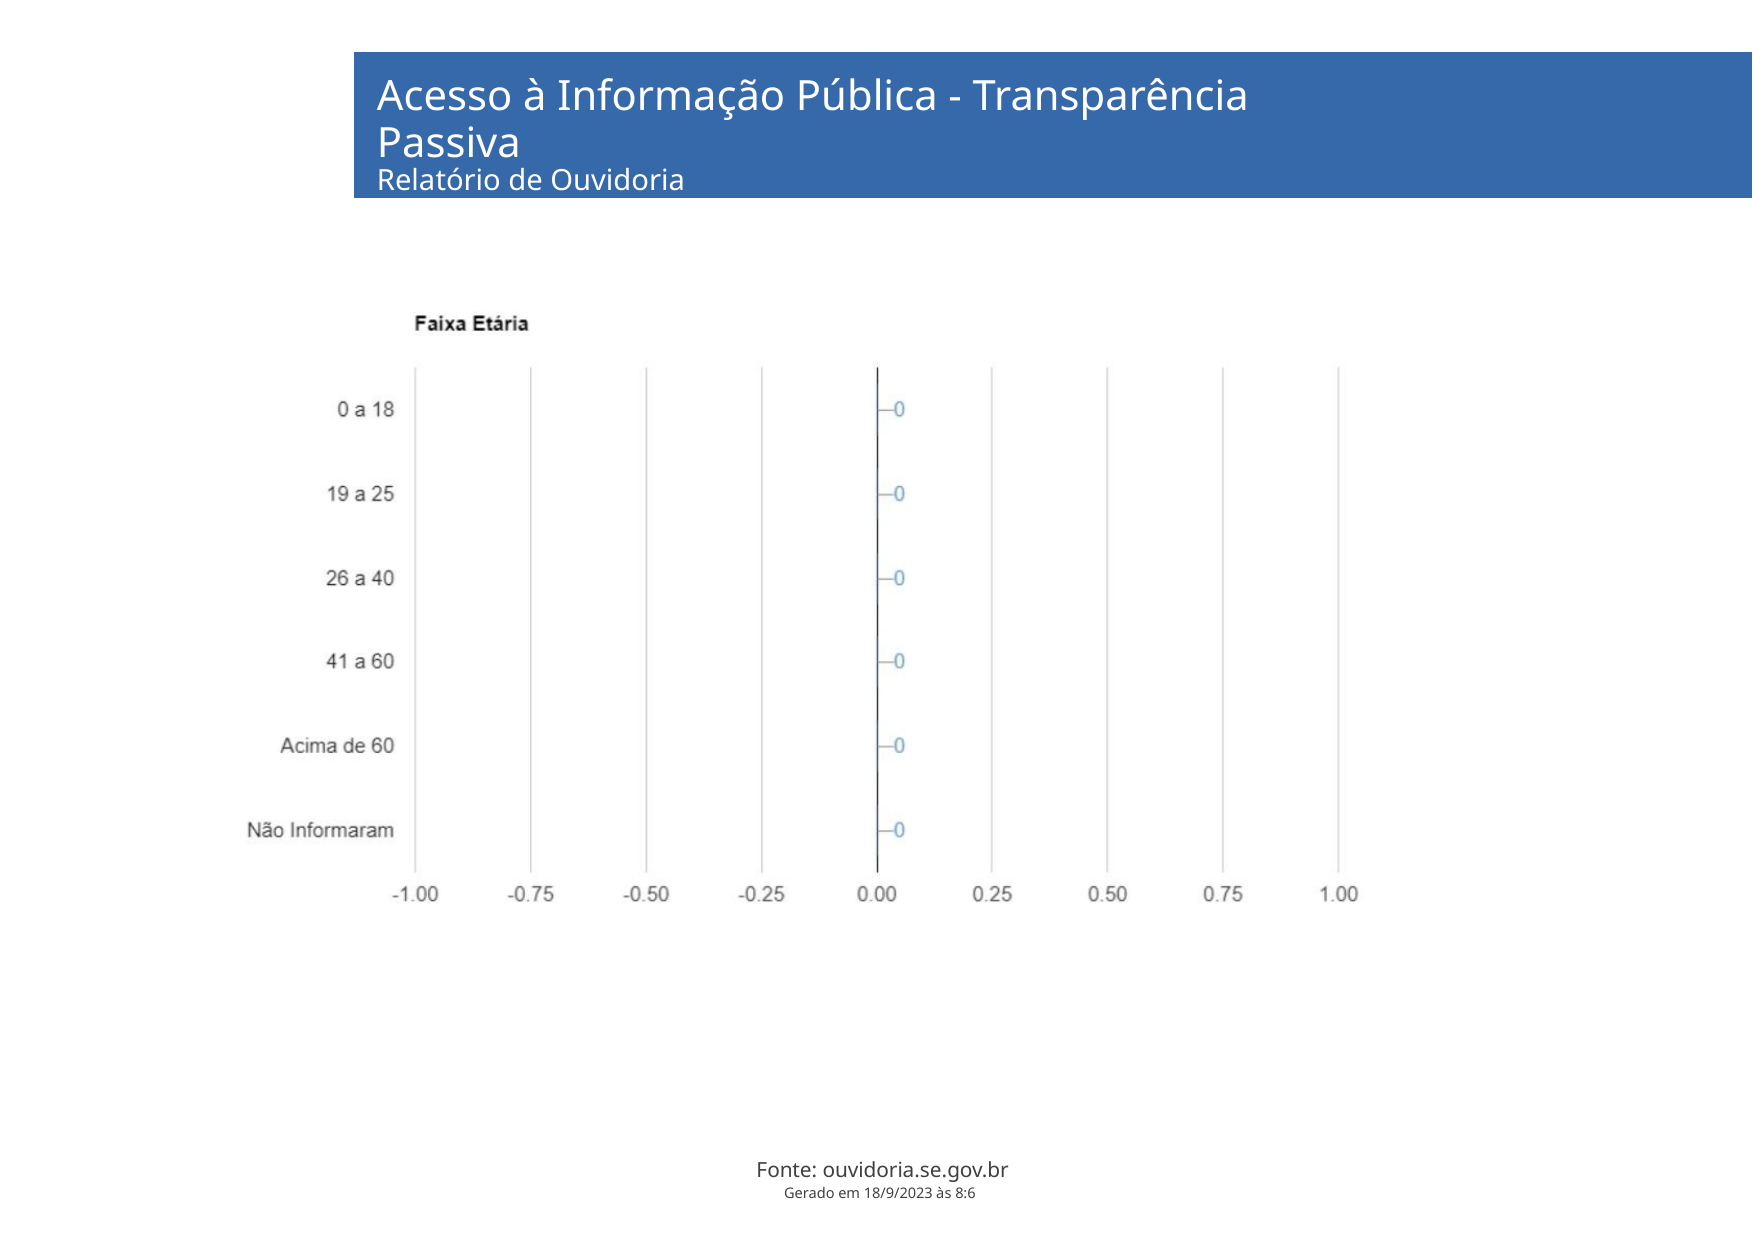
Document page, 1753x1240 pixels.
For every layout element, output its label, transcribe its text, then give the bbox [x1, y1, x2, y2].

text_box Gerado em 18/9/2023 às 8:6 [784, 1184, 995, 1202]
text_box [354, 52, 1752, 198]
text_box [155, 211, 1599, 1028]
text_box Fonte: ouvidoria.se.gov.br [756, 1158, 1023, 1182]
text_box Acesso à Informação Pública - Transparência Passiva Relatório de Ouvidoria EMSETUR - Agosto a Agosto de 2023 [376, 72, 1403, 228]
